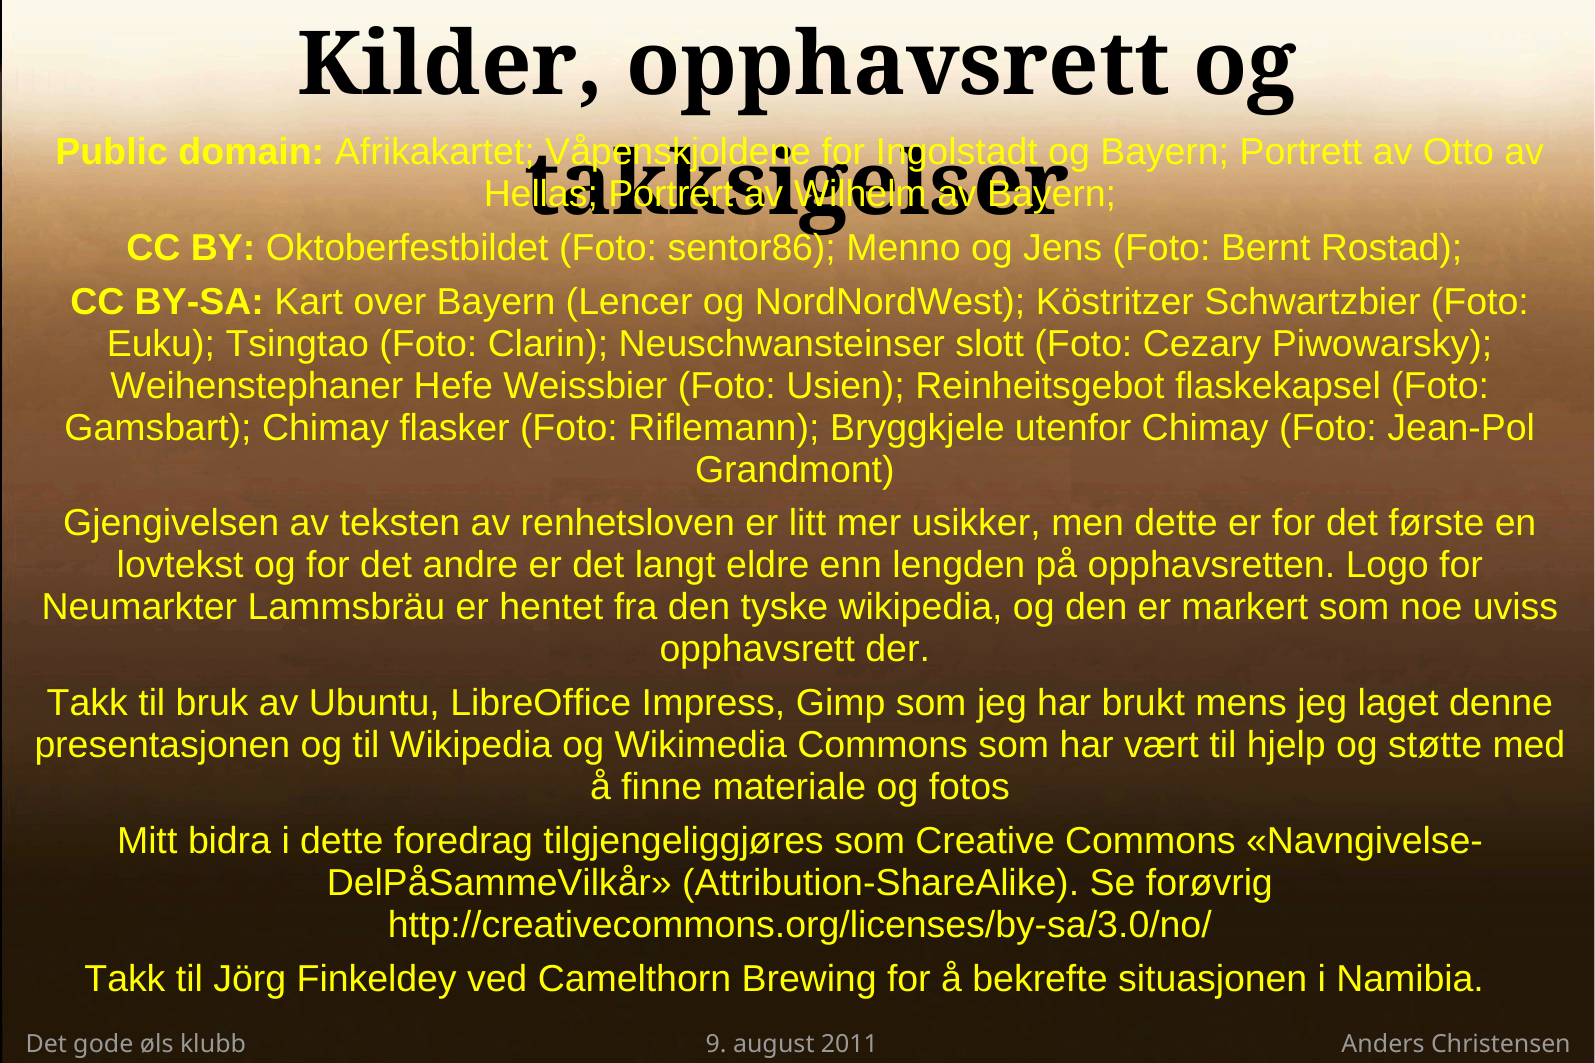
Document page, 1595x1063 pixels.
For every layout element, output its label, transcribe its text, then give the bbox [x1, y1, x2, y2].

subtitle Public domain: Afrikakartet; Våpenskjoldene for Ingolstadt og Bayern; Portrett av Otto av Hellas; Portrert av Wilhelm av Bayern; CC BY: Oktoberfestbildet (Foto: sentor86); Menno og Jens (Foto: Bernt Rostad); CC BY-SA: Kart over Bayern (Lencer og NordNordWest); Köstritzer Schwartzbier (Foto: Euku); Tsingtao (Foto: Clarin); Neuschwansteinser slott (Foto: Cezary Piwowarsky); Weihenstephaner Hefe Weissbier (Foto: Usien); Reinheitsgebot flaskekapsel (Foto: Gamsbart); Chimay flasker (Foto: Riflemann); Bryggkjele utenfor Chimay (Foto: Jean-Pol Grandmont) Gjengivelsen av teksten av renhetsloven er litt mer usikker, men dette er for det første en lovtekst og for det andre er det langt eldre enn lengden på opphavsretten. Logo for Neumarkter Lammsbräu er hentet fra den tyske wikipedia, og den er markert som noe uviss opphavsrett der. Takk til bruk av Ubuntu, LibreOffice Impress, Gimp som jeg har brukt mens jeg laget denne presentasjonen og til Wikipedia og Wikimedia Commons som har vært til hjelp og støtte med å finne materiale og fotos Mitt bidra i dette foredrag tilgjengeliggjøres som Creative Commons «Navngivelse-DelPåSammeVilkår» (Attribution-ShareAlike). Se forøvrig http://creativecommons.org/licenses/by-sa/3.0/no/ Takk til Jörg Finkeldey ved Camelthorn Brewing for å bekrefte situasjonen i Namibia. [32, 130, 1569, 1000]
title Kilder, opphavsrett og takksigelser [79, 0, 1515, 130]
picture [0, 0, 1595, 1063]
